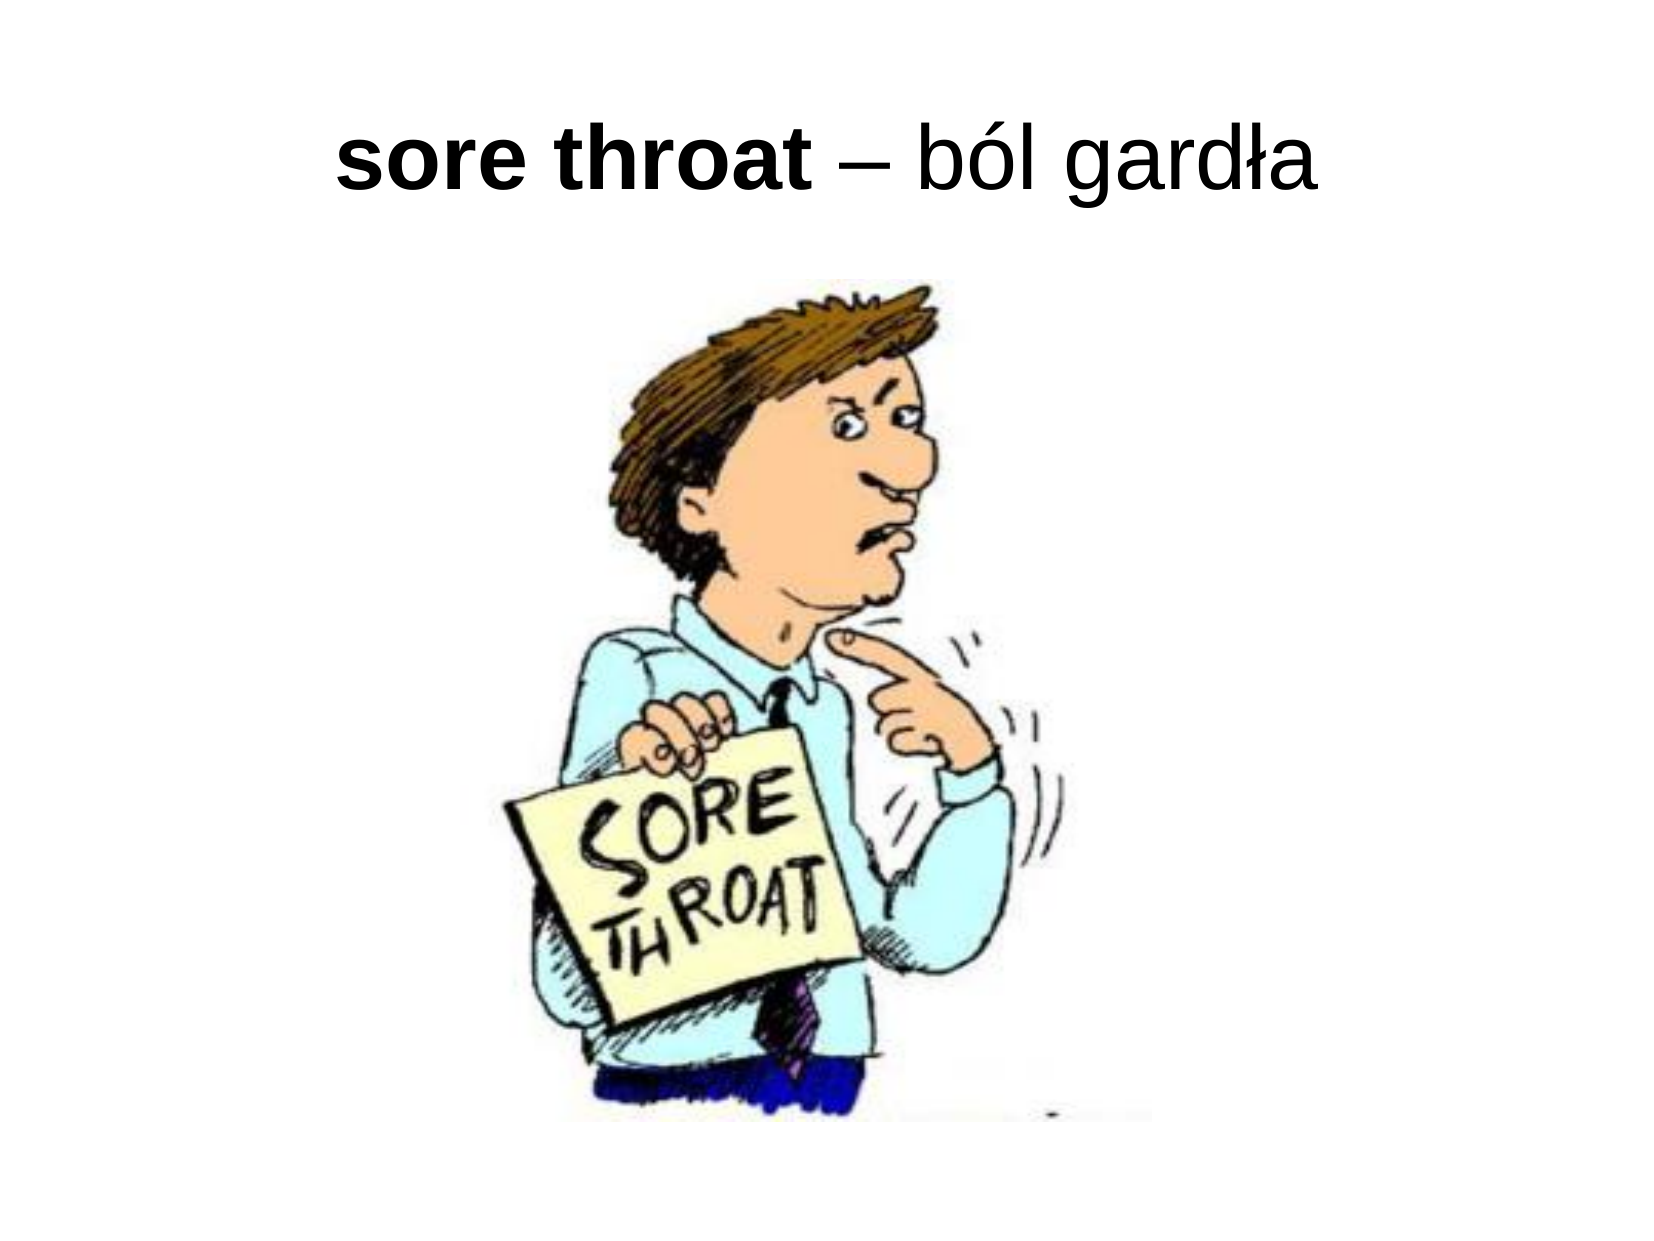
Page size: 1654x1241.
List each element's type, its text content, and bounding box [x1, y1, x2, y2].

title sore throat – ból gardła [82, 49, 1571, 257]
picture [413, 279, 1152, 1123]
